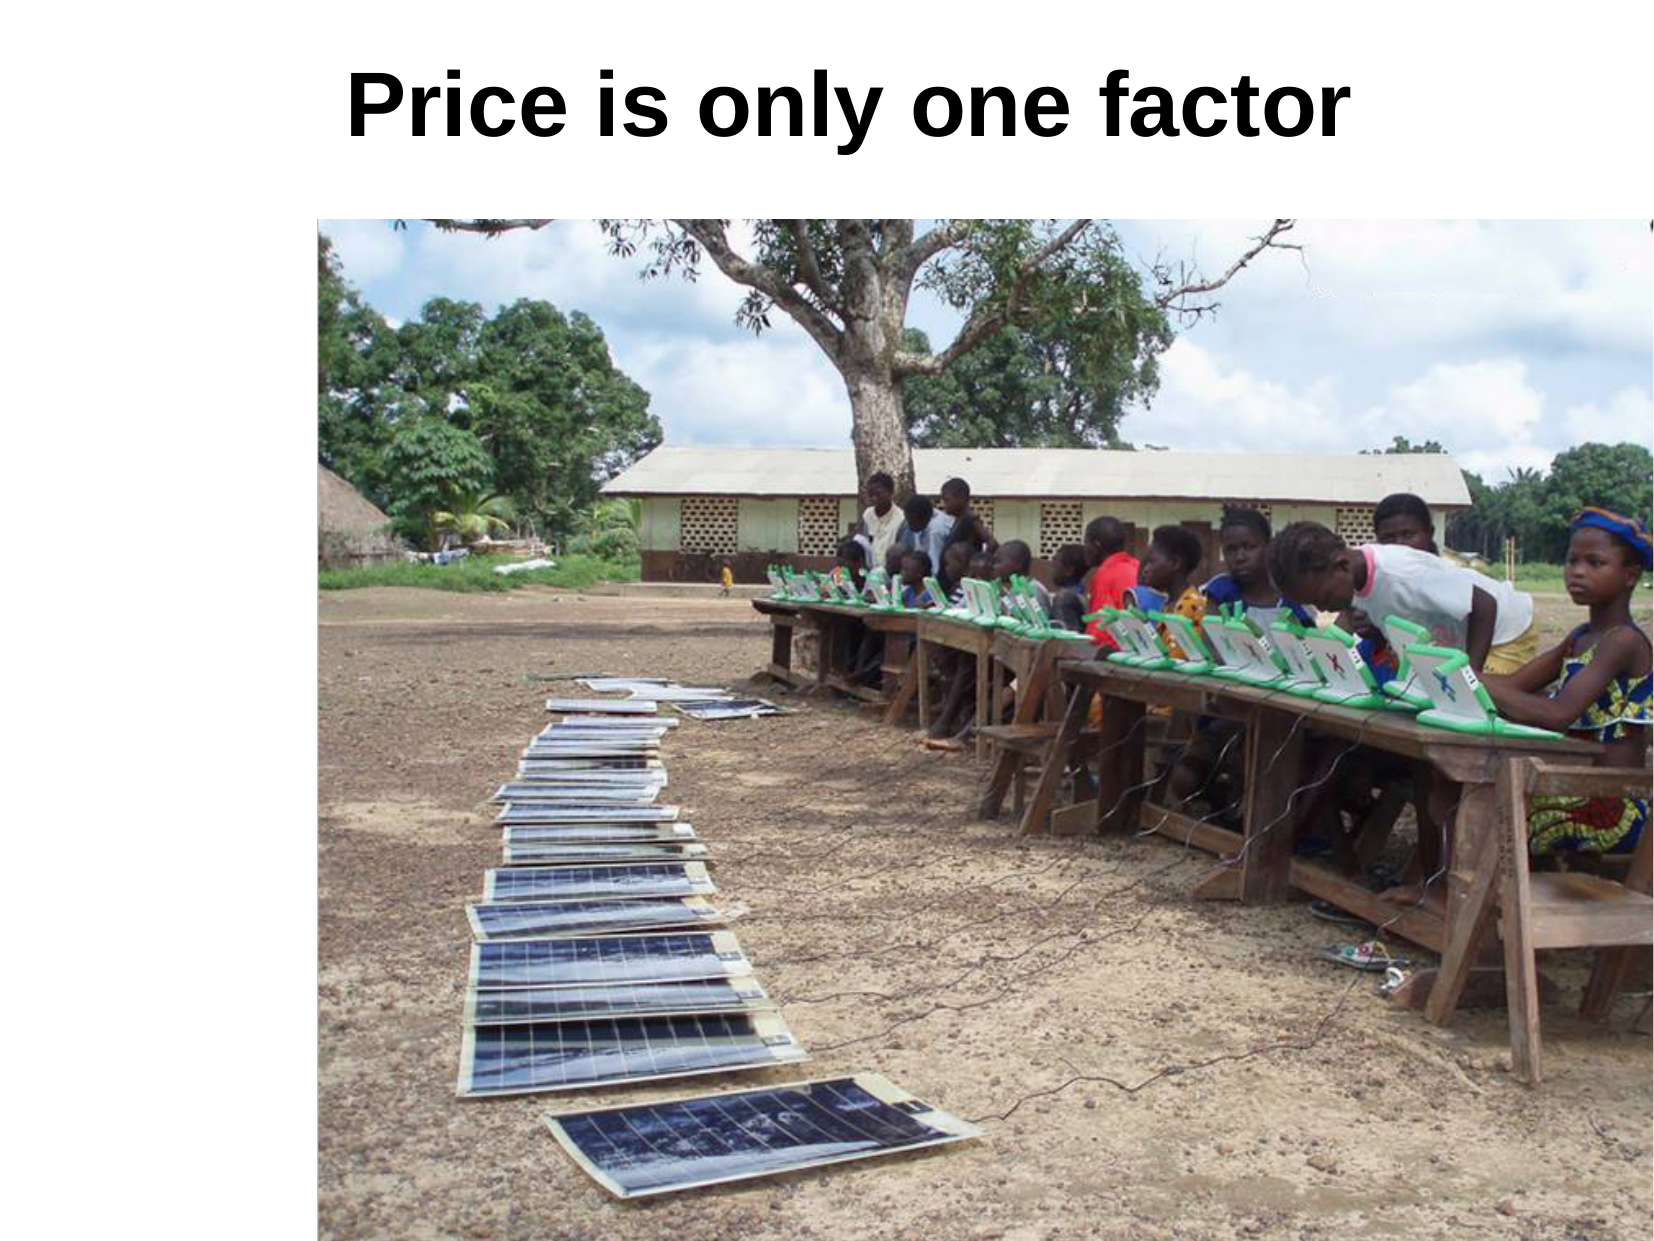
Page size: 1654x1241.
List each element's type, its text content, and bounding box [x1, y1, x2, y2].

picture [317, 219, 1654, 1241]
title Price is only one factor [345, 0, 1654, 211]
